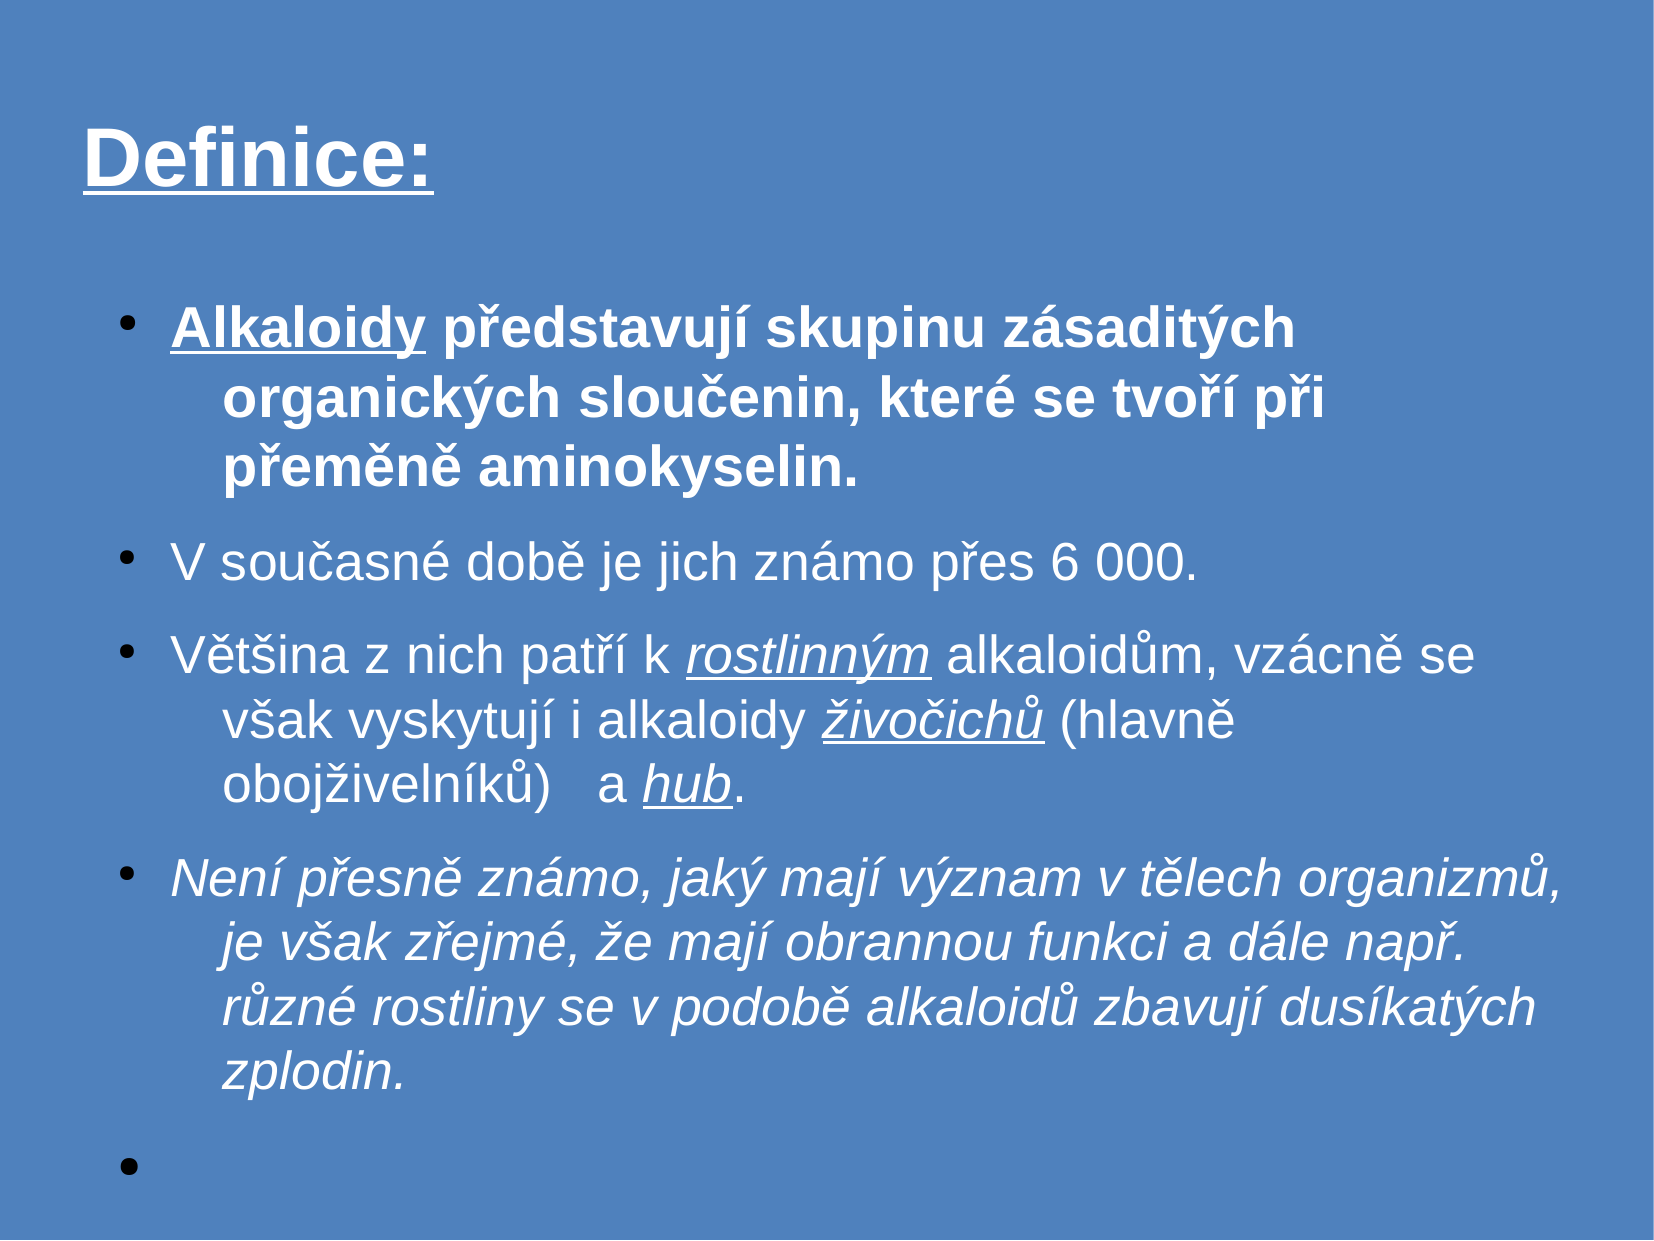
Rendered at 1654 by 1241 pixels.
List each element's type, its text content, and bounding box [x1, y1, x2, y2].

title Definice: [82, 49, 1571, 257]
list Alkaloidy představují skupinu zásaditých organických sloučenin, které se tvoří při přeměně aminokyselin. V současné době je jich známo přes 6 000. Většina z nich patří k rostlinným alkaloidům, vzácně se však vyskytují i alkaloidy živočichů (hlavně obojživelníků) a hub. Není přesně známo, jaký mají význam v tělech organizmů, je však zřejmé, že mají obrannou funkci a dále např. různé rostliny se v podobě alkaloidů zbavují dusíkatých zplodin. [82, 290, 1571, 1109]
